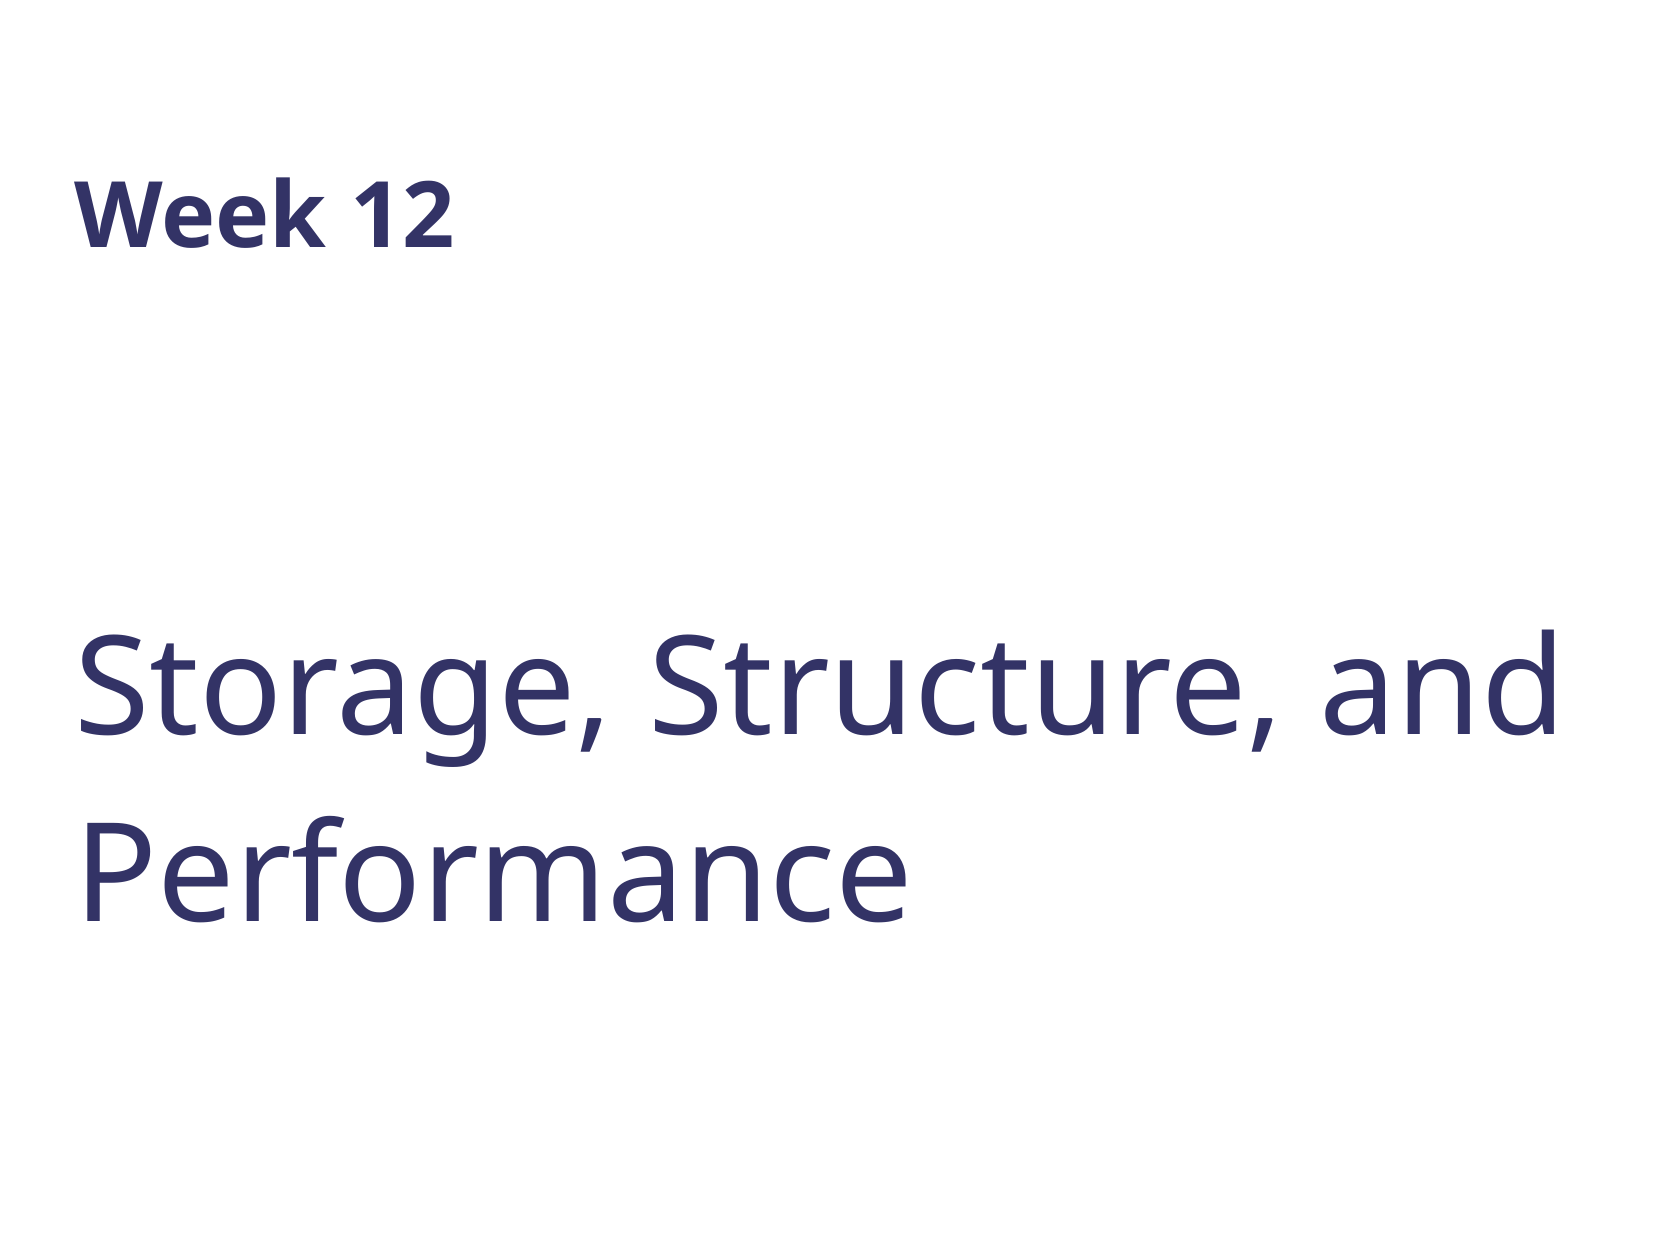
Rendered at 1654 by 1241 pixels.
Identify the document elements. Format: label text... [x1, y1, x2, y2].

title Week 12 Storage, Structure, and Performance [74, 150, 1651, 1163]
